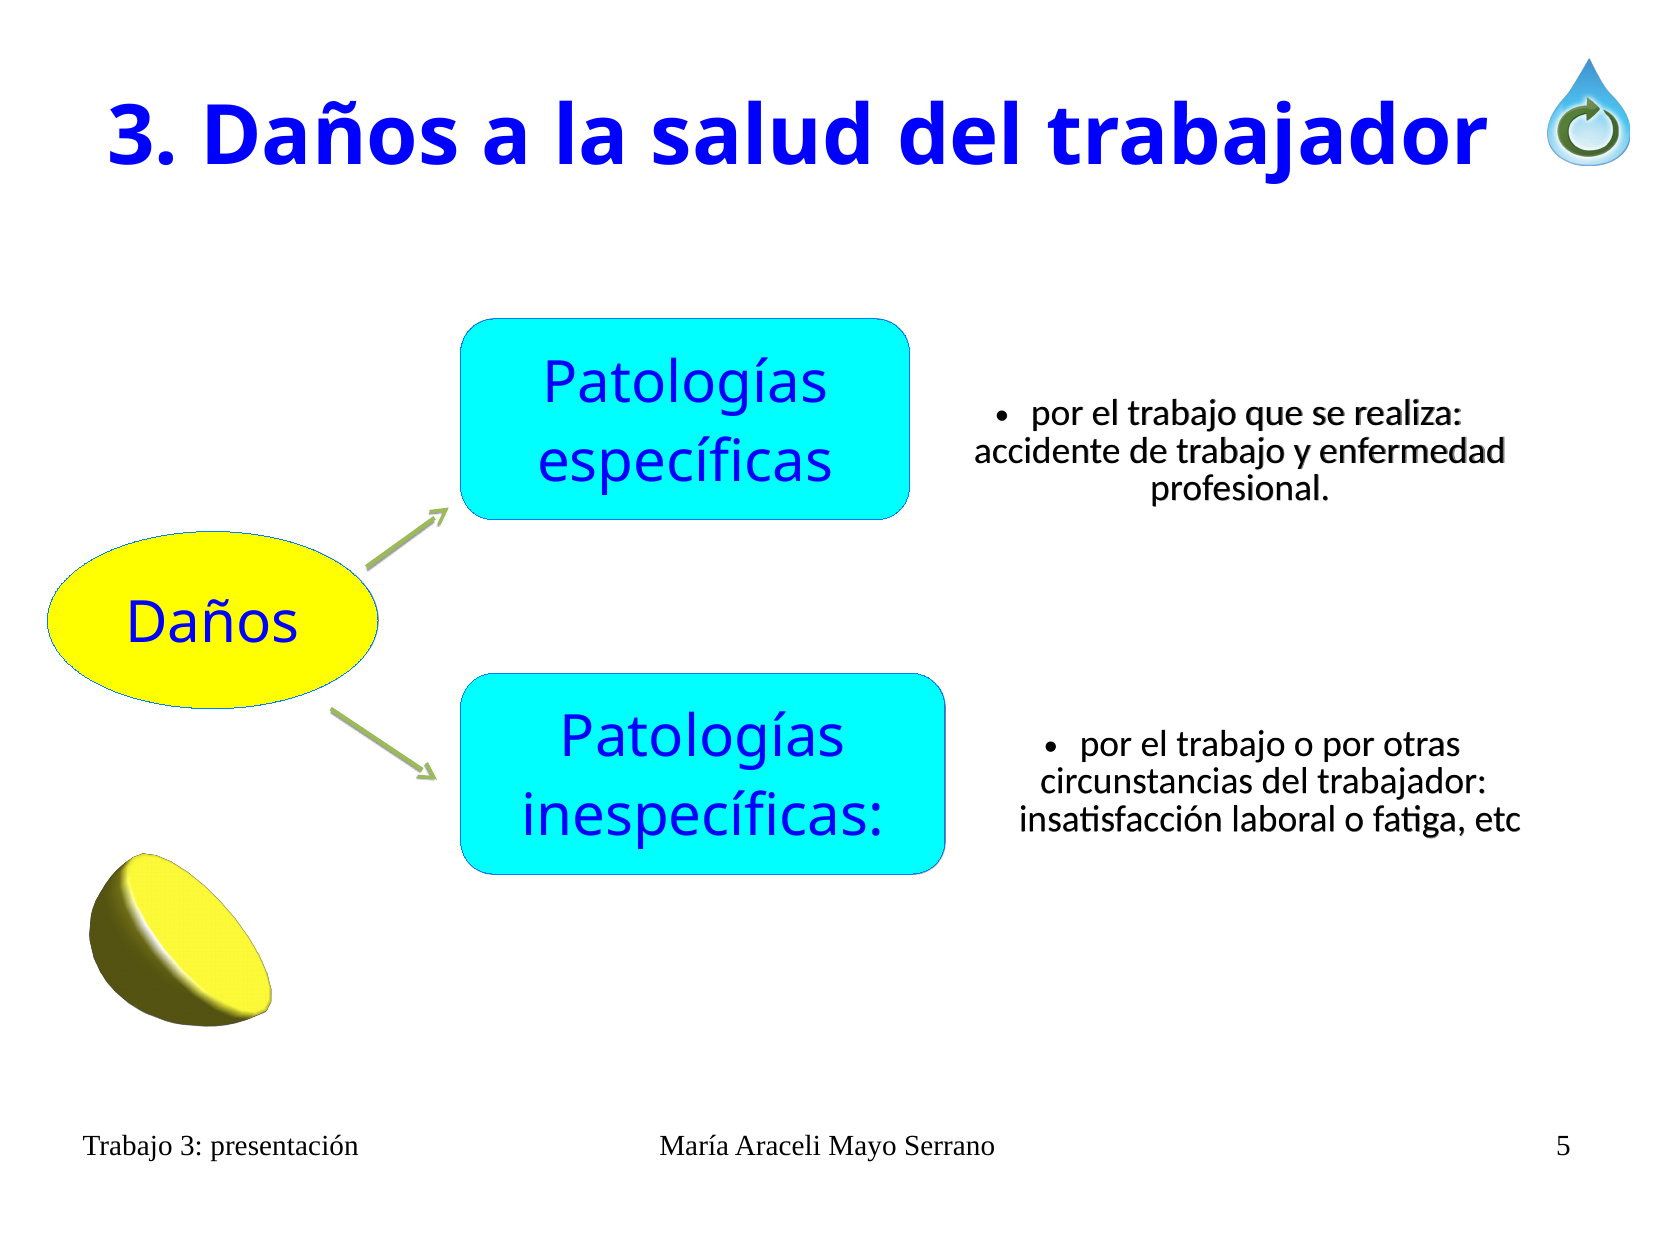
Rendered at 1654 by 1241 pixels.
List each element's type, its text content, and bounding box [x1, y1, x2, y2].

title 3. Daños a la salud del trabajador [55, 54, 1544, 208]
picture [1547, 58, 1630, 166]
text_box por el trabajo o por otras circunstancias del trabajador: insatisfacción laboral o fatiga, etc [956, 720, 1571, 851]
text_box Daños [47, 531, 379, 709]
text_box Patologías inespecíficas: [460, 673, 945, 875]
text_box Patologías específicas [460, 318, 910, 520]
text_box por el trabajo que se realiza: accidente de trabajo y enfermedad profesional. [933, 389, 1548, 567]
